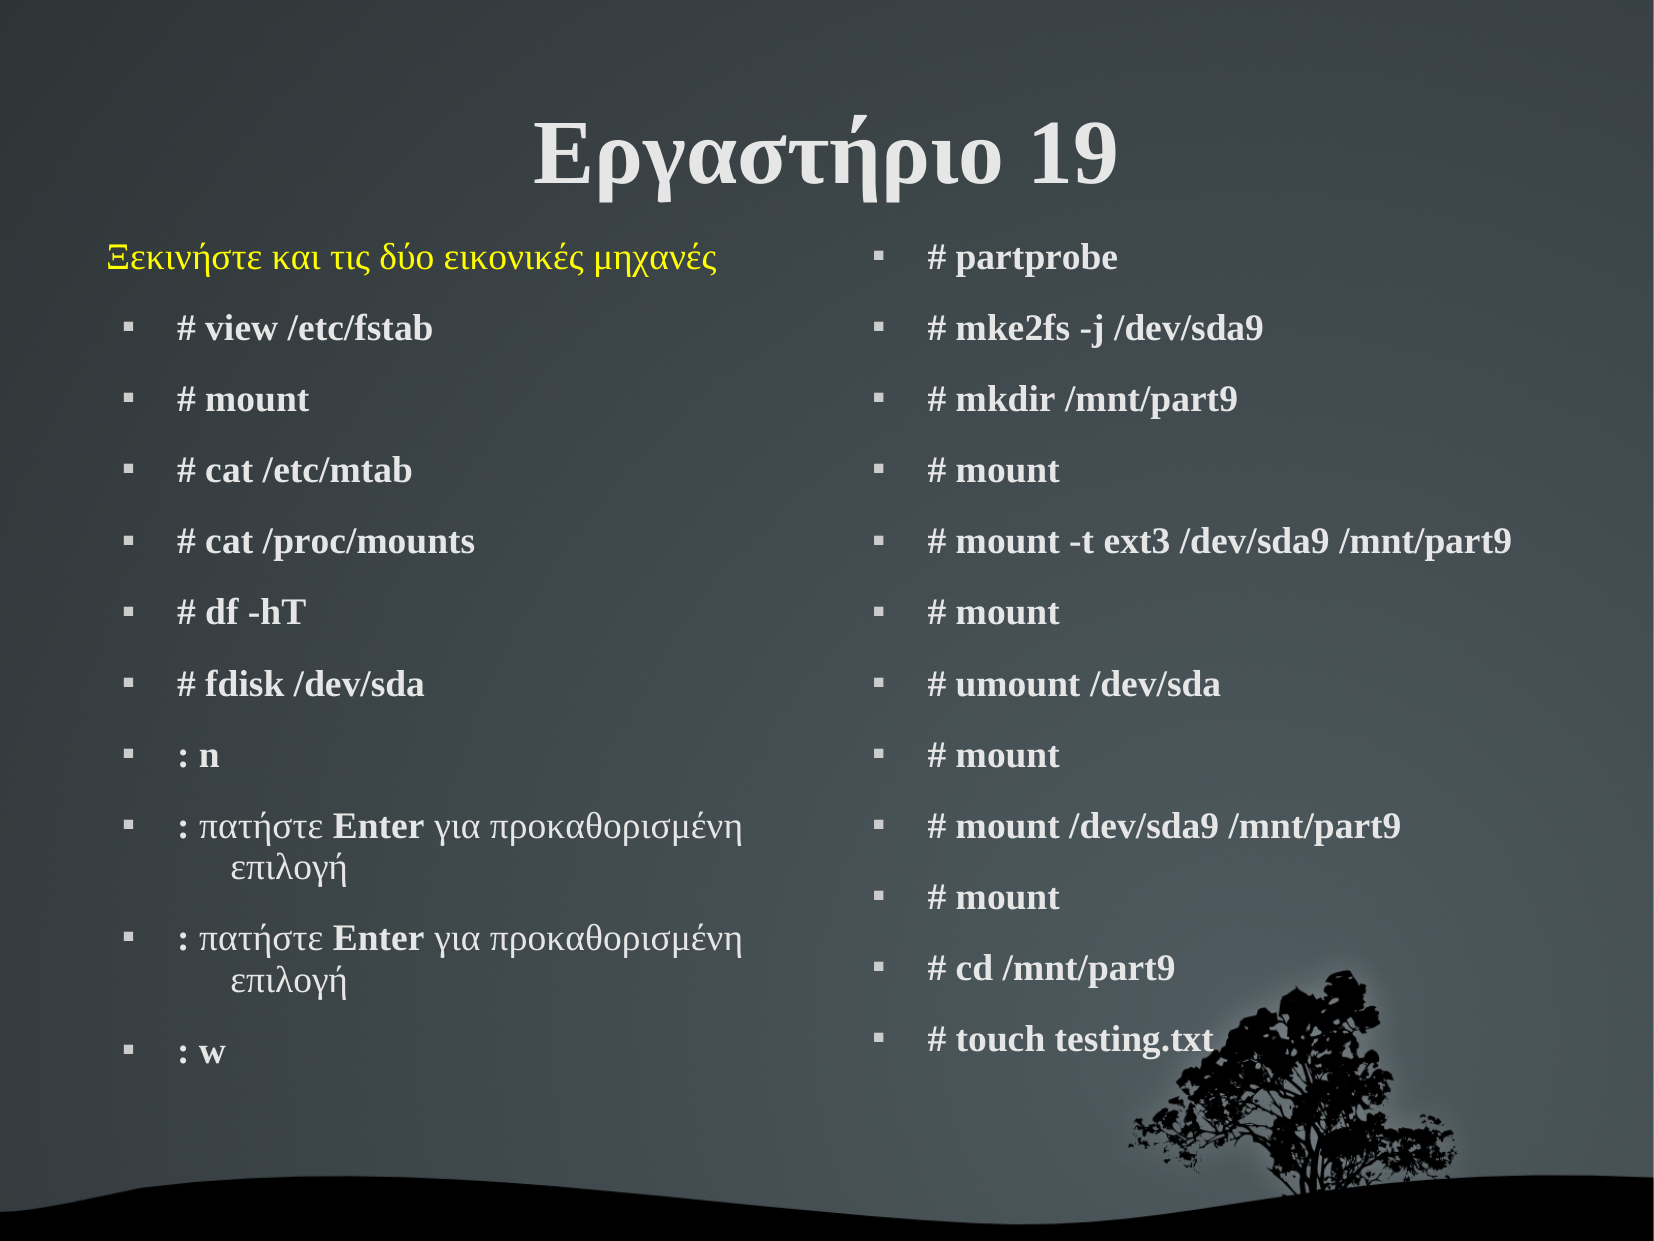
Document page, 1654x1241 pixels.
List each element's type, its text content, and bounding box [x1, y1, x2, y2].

picture [0, 0, 1654, 1241]
list # partprobe # mke2fs -j /dev/sda9 # mkdir /mnt/part9 # mount # mount -t ext3 /dev/sda9 /mnt/part9 # mount # umount /dev/sda # mount # mount /dev/sda9 /mnt/part9 # mount # cd /mnt/part9 # touch testing.txt [838, 257, 1565, 1150]
list Ξεκινήστε και τις δύο εικονικές μηχανές # view /etc/fstab # mount # cat /etc/mtab # cat /proc/mounts # df -hT # fdisk /dev/sda : n : πατήστε Enter για προκαθορισμένη επιλογή : πατήστε Enter για προκαθορισμένη επιλογή : w [88, 257, 815, 1159]
title Εργαστήριο 19 [82, 49, 1571, 257]
